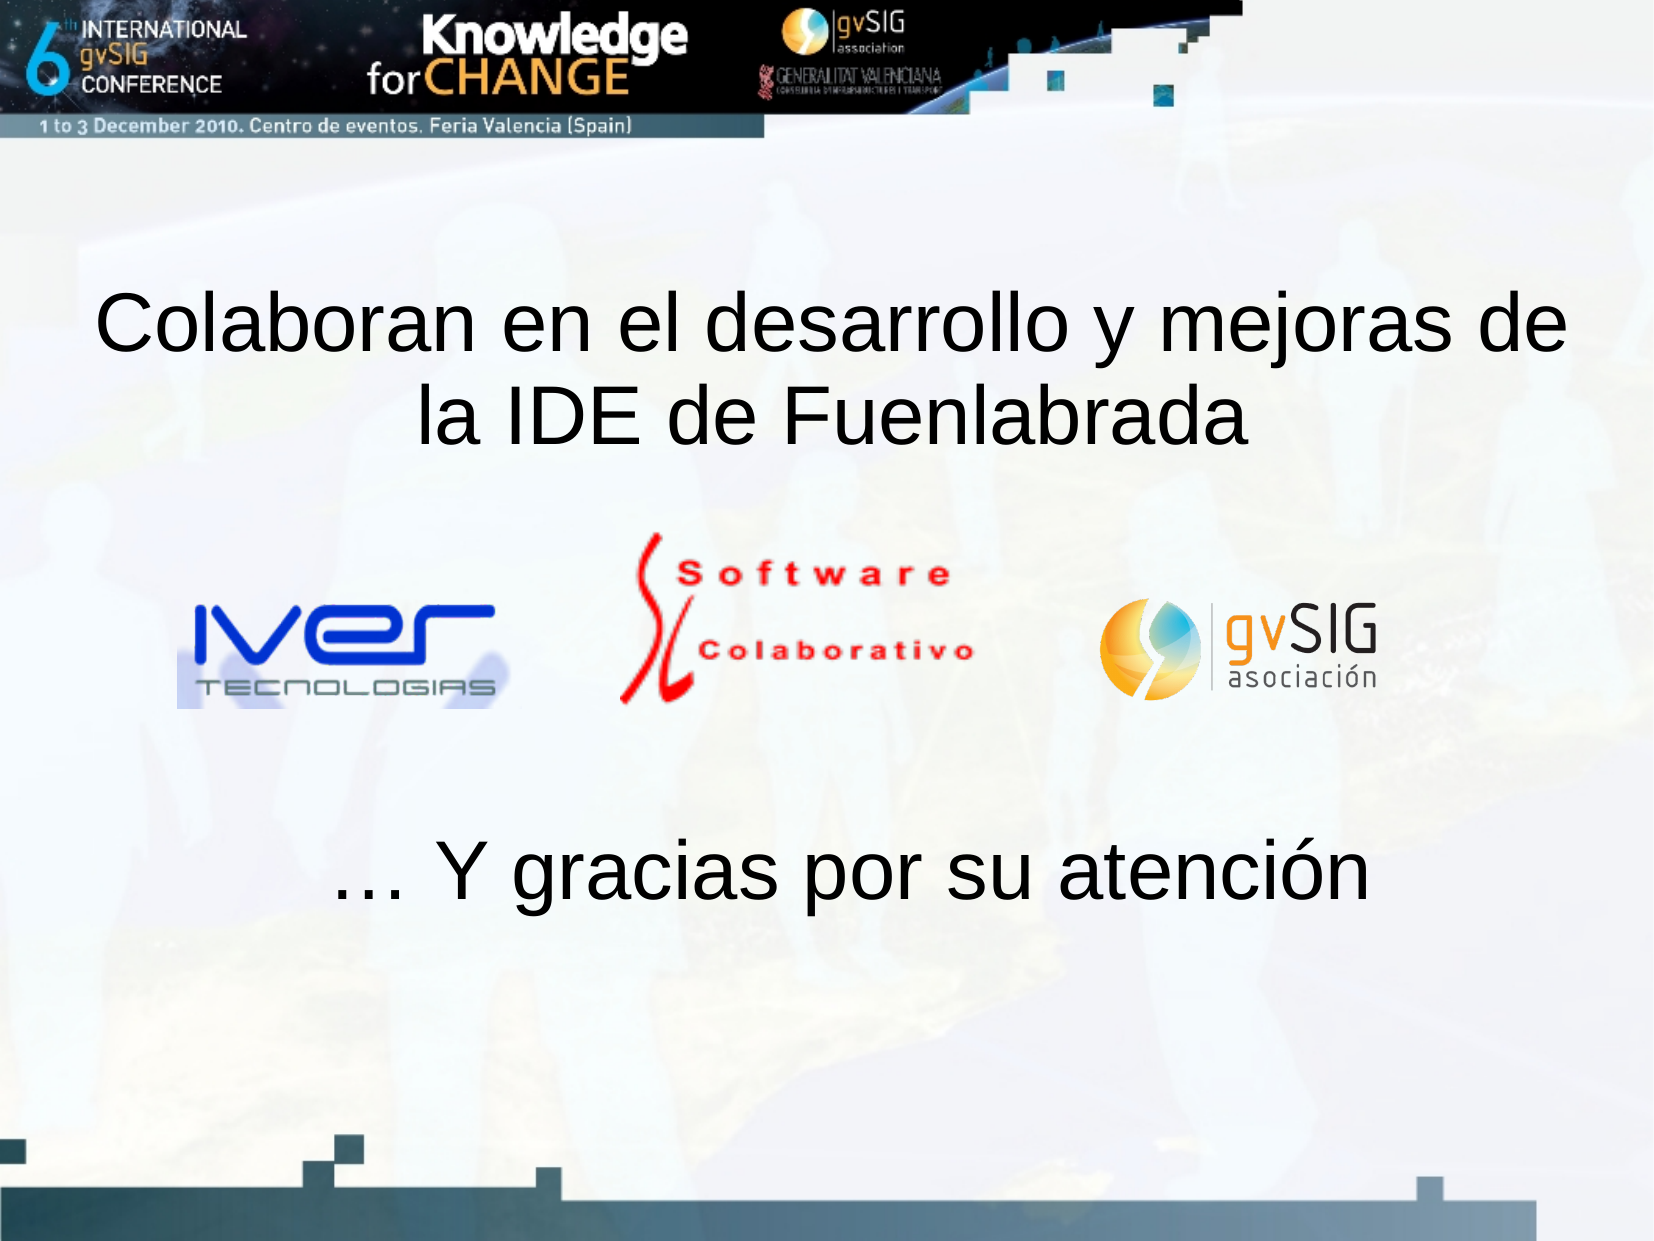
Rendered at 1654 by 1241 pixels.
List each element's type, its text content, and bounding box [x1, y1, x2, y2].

picture [0, 0, 1654, 1241]
text_box … Y gracias por su atención [106, 767, 1595, 975]
subtitle Colaboran en el desarrollo y mejoras de la IDE de Fuenlabrada [88, 265, 1577, 473]
